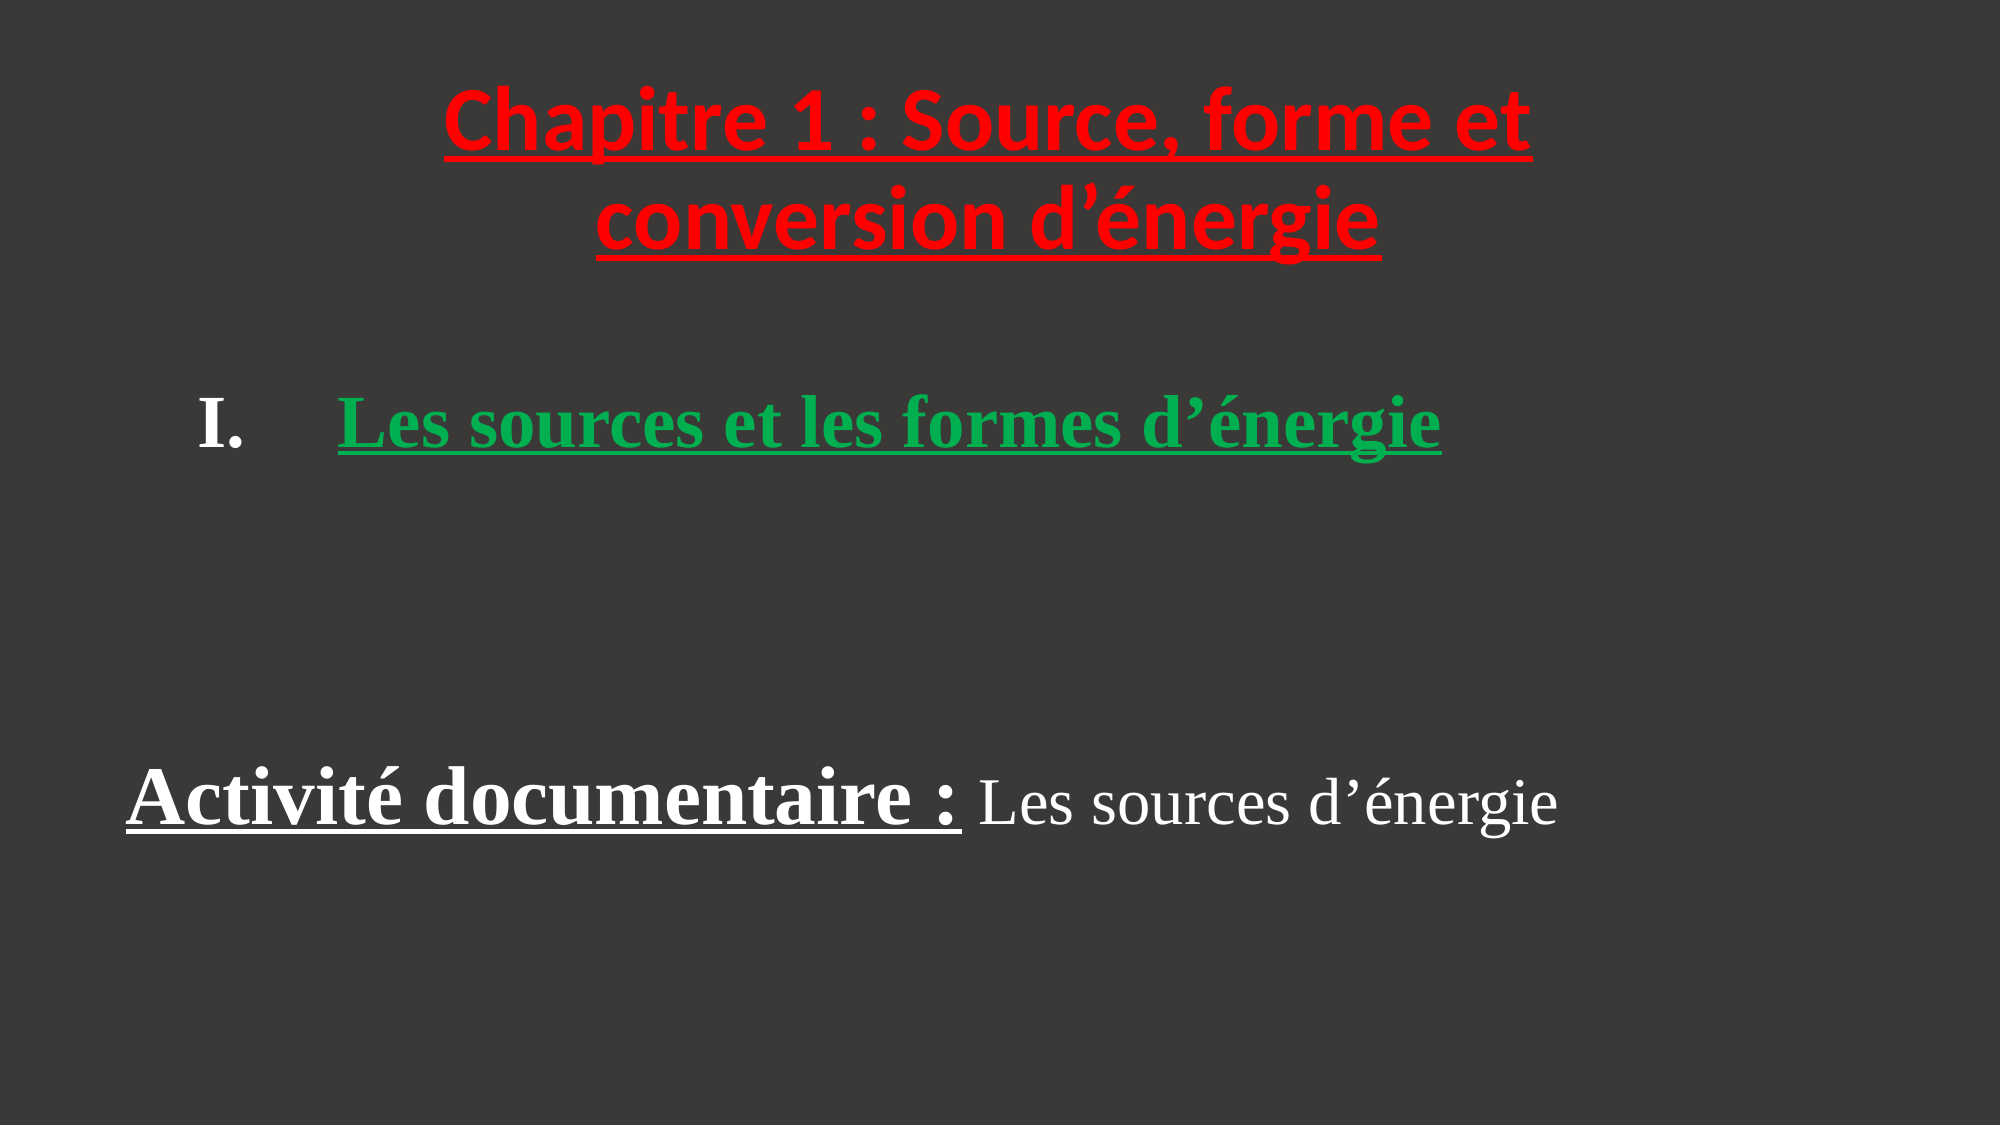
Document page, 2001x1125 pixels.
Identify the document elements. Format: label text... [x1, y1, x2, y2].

text_box Chapitre 1 : Source, forme et conversion d’énergie [313, 64, 1664, 252]
text_box Les sources et les formes d’énergie [182, 364, 1745, 471]
text_box Activité documentaire : Les sources d’énergie [110, 733, 1867, 850]
